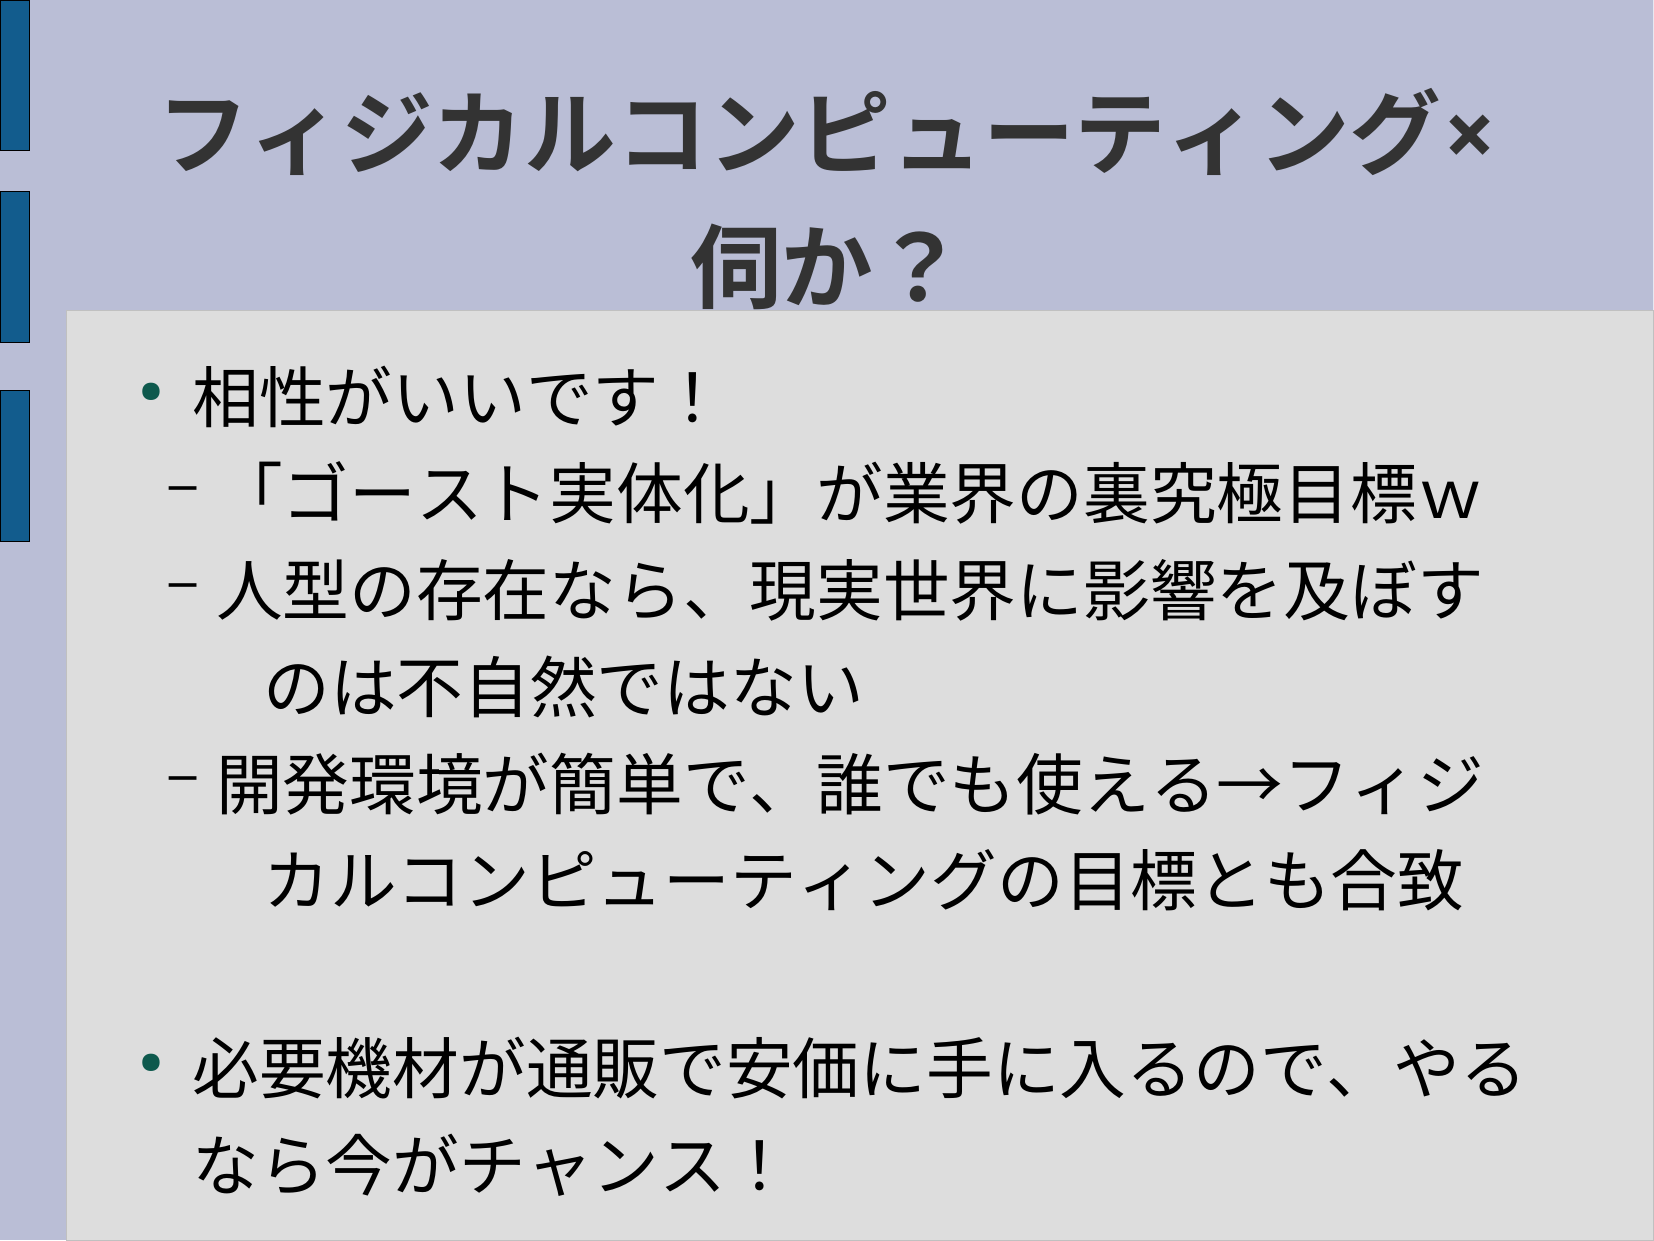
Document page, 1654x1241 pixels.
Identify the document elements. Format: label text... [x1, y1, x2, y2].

title フィジカルコンピューティング×伺か？ [121, 98, 1534, 291]
list 相性がいいです！ 「ゴースト実体化」が業界の裏究極目標ｗ 人型の存在なら、現実世界に影響を及ぼすのは不自然ではない 開発環境が簡単で、誰でも使える→フィジカルコンピューティングの目標とも合致 必要機材が通販で安価に手に入るので、やるなら今がチャンス！ [121, 344, 1534, 1112]
